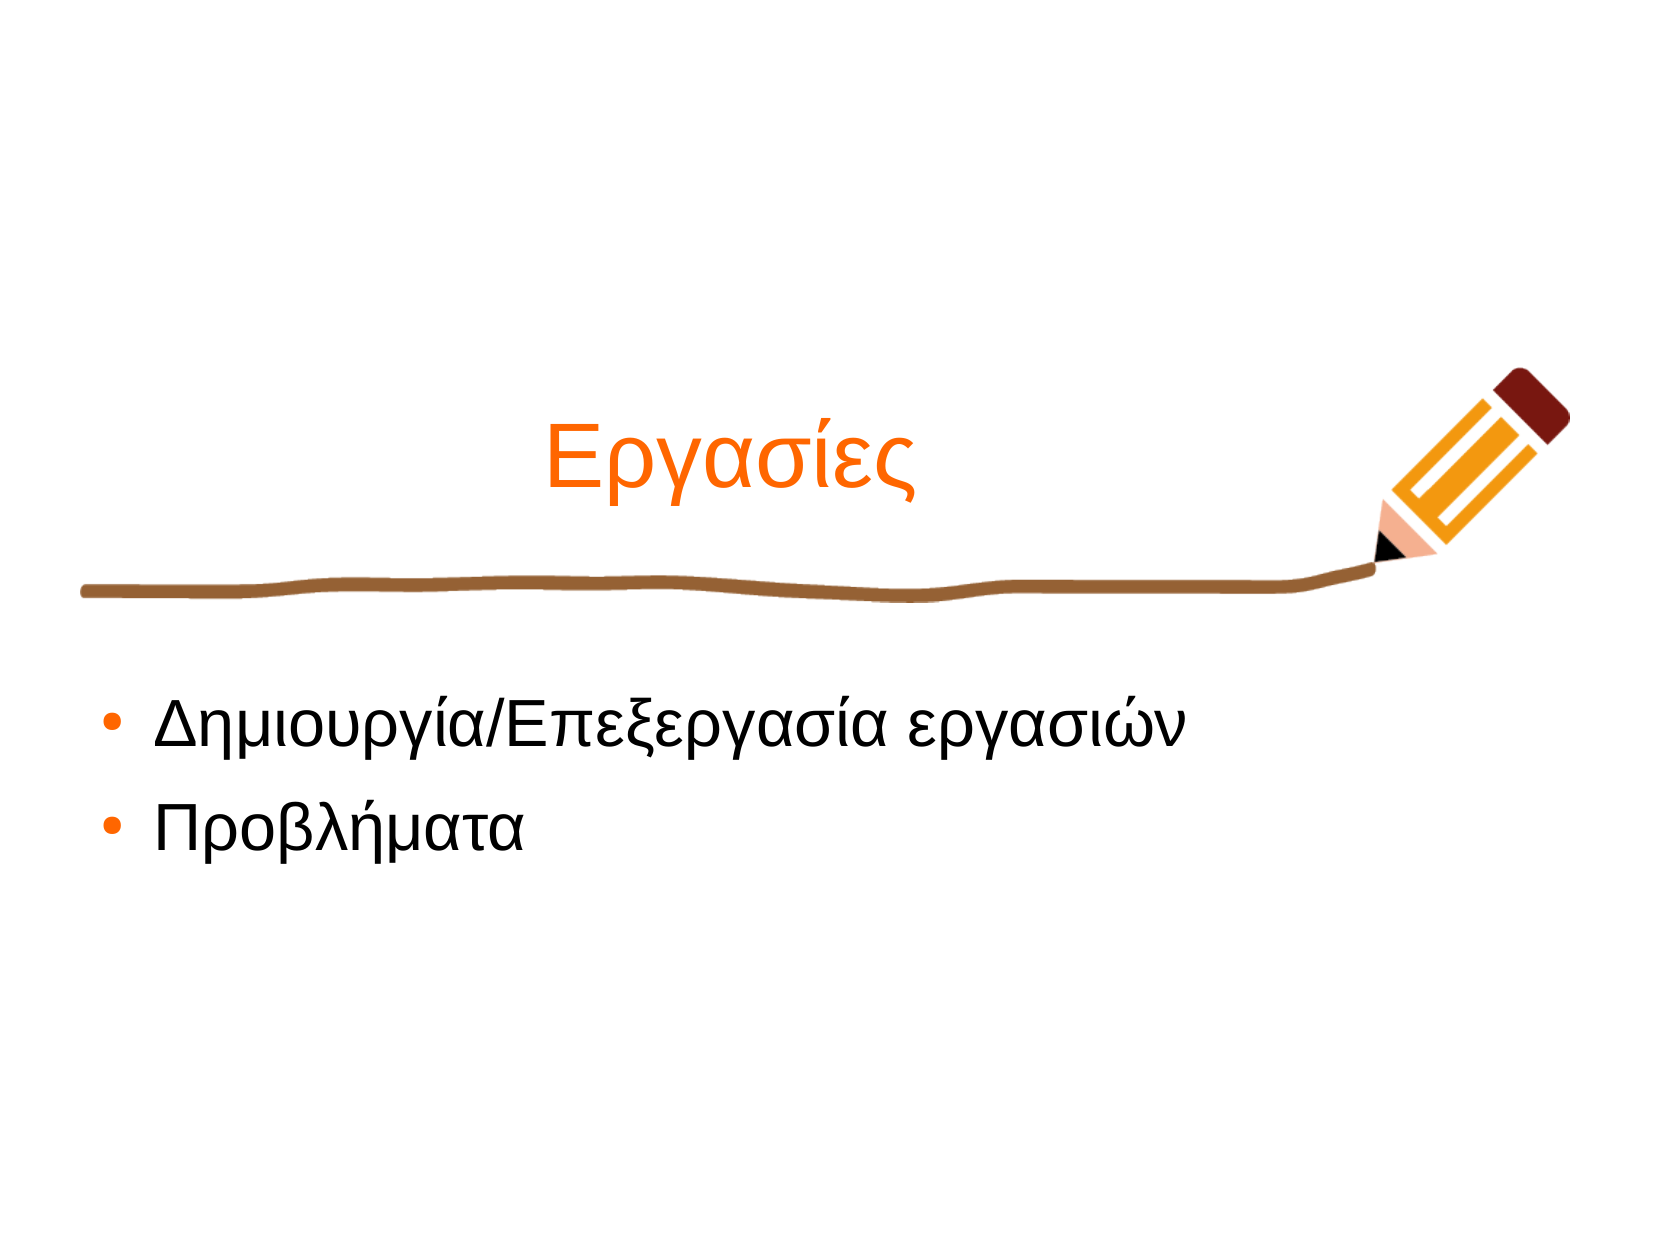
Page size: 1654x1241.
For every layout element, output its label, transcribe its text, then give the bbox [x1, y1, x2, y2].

picture [80, 367, 1570, 603]
list Δημιουργία/Επεξεργασία εργασιών Προβλήματα [82, 685, 1571, 1177]
title Εργασίες [82, 352, 1379, 560]
